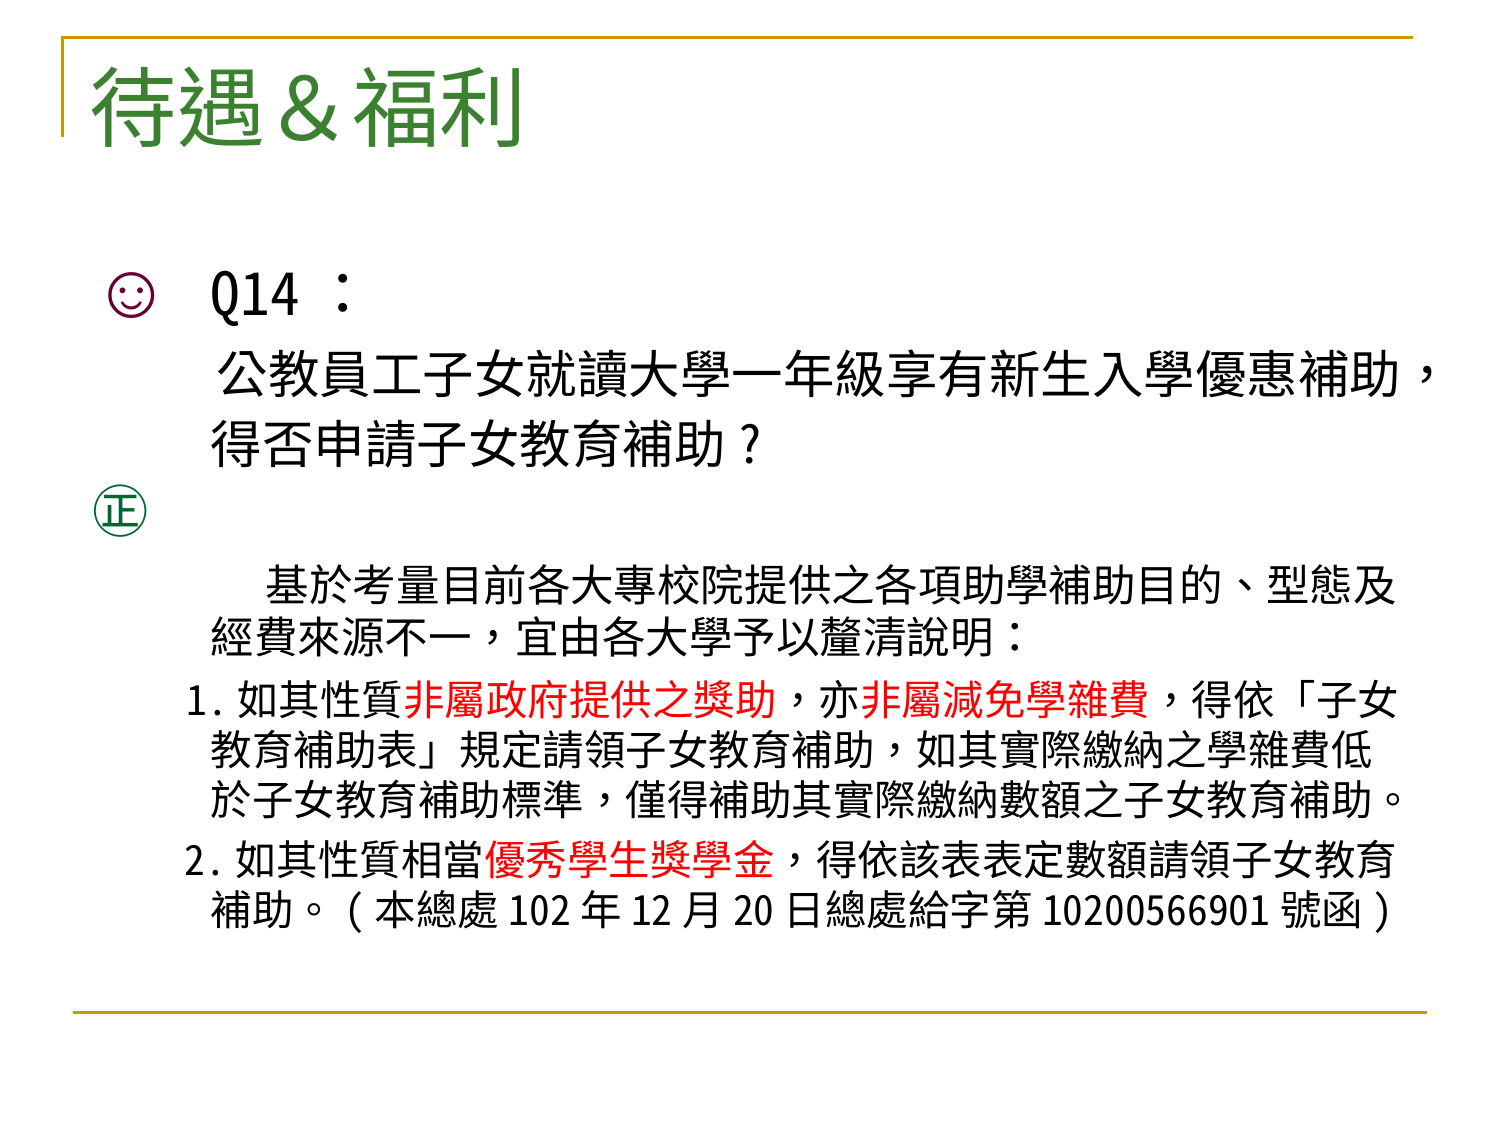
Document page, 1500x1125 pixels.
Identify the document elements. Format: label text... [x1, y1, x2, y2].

title 待遇＆福利 [75, 45, 1426, 233]
list Q14： 公教員工子女就讀大學一年級享有新生入學優惠補助，得否申請子女教育補助? 基於考量目前各大專校院提供之各項助學補助目的、型態及經費來源不一，宜由各大學予以釐清說明： 1.如其性質非屬政府提供之獎助，亦非屬減免學雜費，得依「子女教育補助表」規定請領子女教育補助，如其實際繳納之學雜費低於子女教育補助標準，僅得補助其實際繳納數額之子女教育補助。 2.如其性質相當優秀學生獎學金，得依該表表定數額請領子女教育補助。(本總處102年12月20日總處給字第10200566901號函) [77, 262, 1428, 1005]
